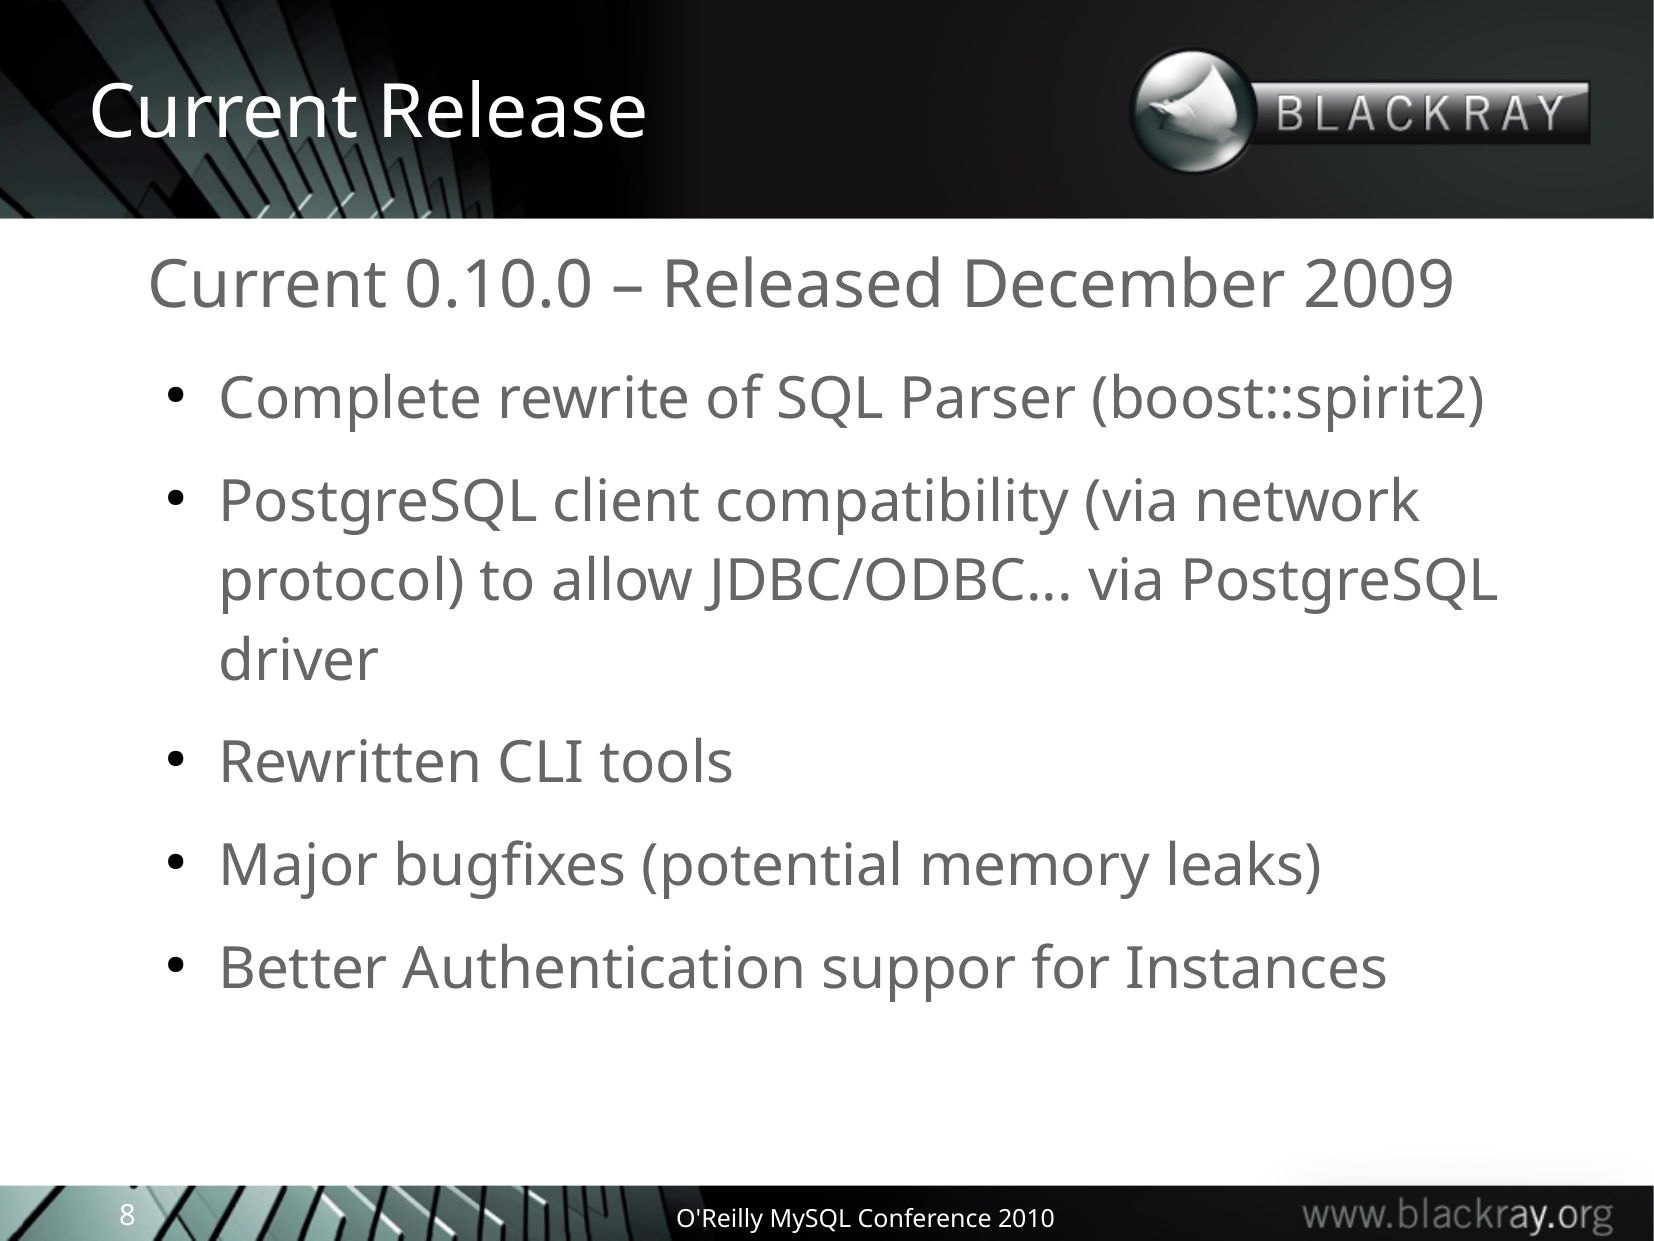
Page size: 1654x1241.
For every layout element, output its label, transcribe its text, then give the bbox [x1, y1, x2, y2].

list Current 0.10.0 – Released December 2009 Complete rewrite of SQL Parser (boost::spirit2) PostgreSQL client compatibility (via network protocol) to allow JDBC/ODBC... via PostgreSQL driver Rewritten CLI tools Major bugfixes (potential memory leaks) Better Authentication suppor for Instances [76, 236, 1625, 1137]
title Current Release [88, 46, 1577, 170]
picture [0, 0, 1654, 1241]
